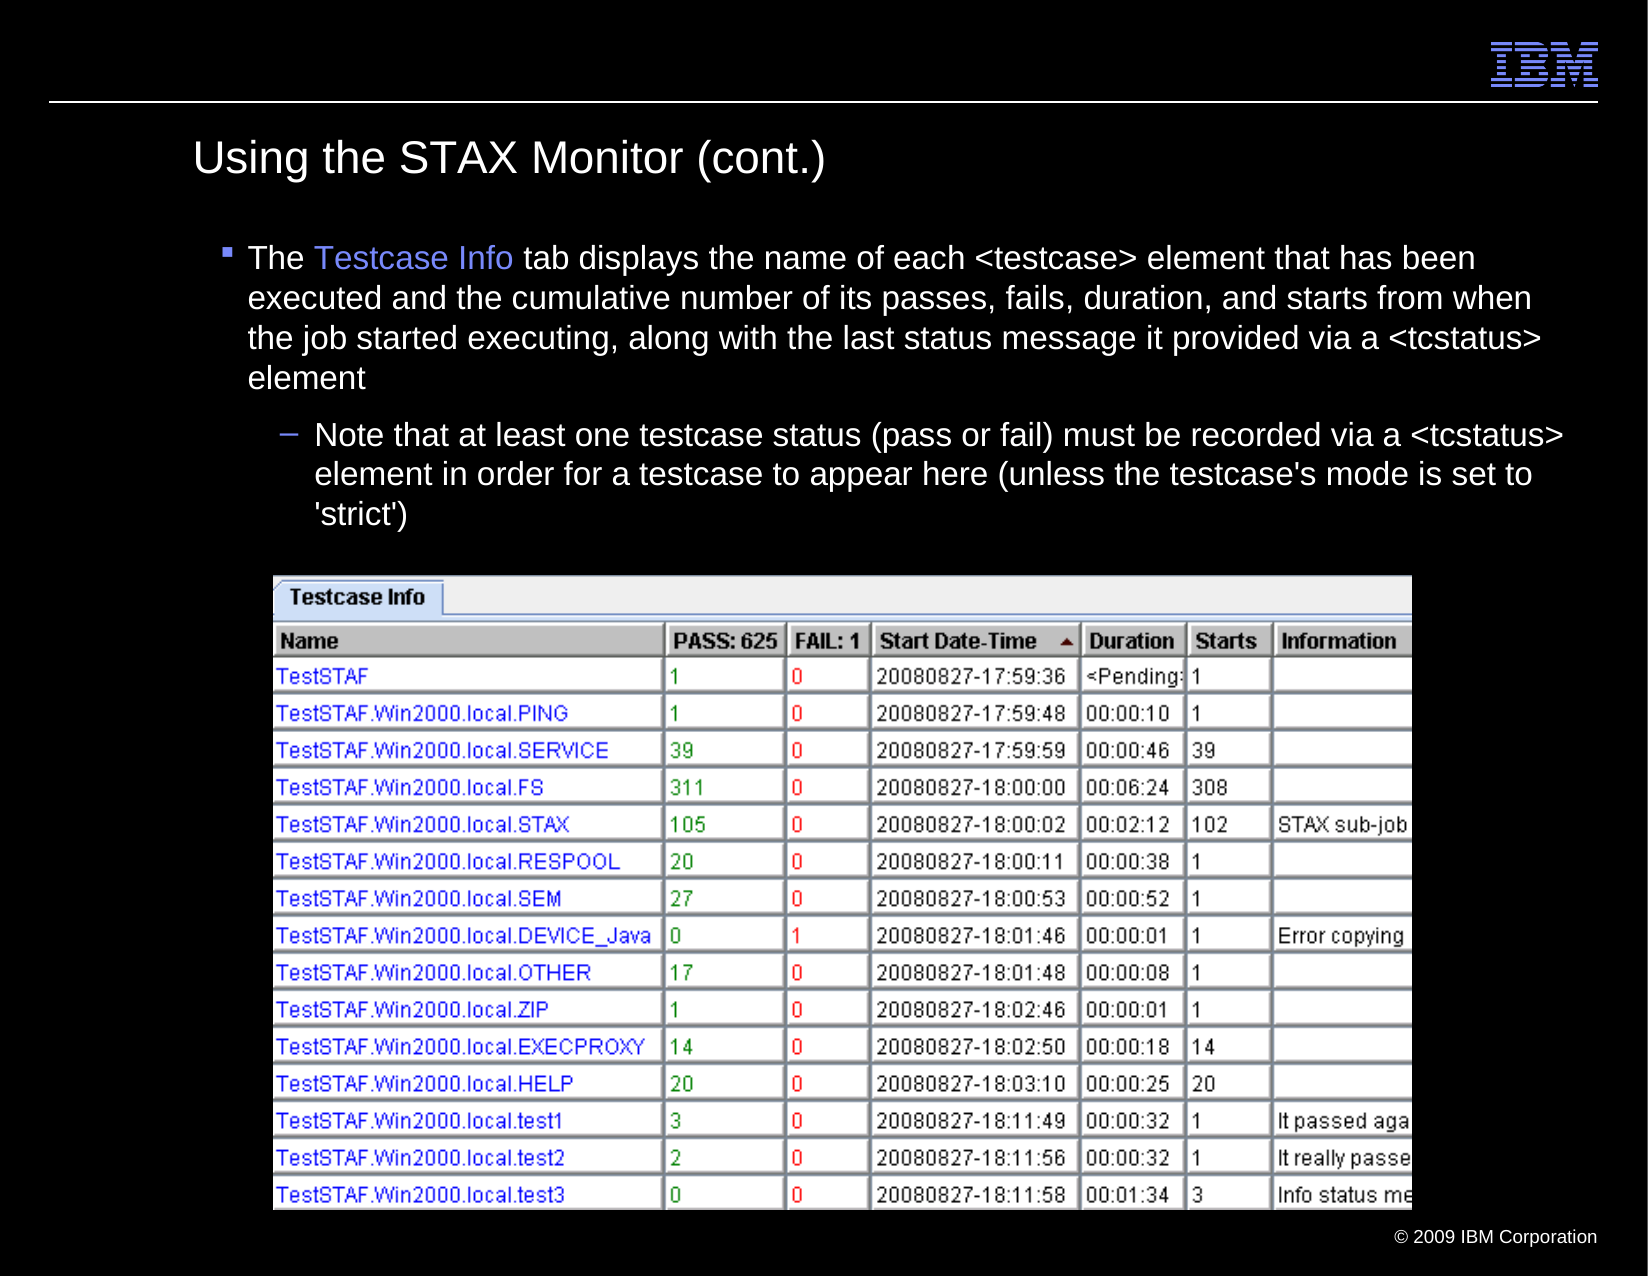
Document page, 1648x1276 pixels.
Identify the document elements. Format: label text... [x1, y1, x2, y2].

picture [273, 575, 1412, 1210]
title Using the STAX Monitor (cont.) [175, 125, 1648, 219]
text_box The Testcase Info tab displays the name of each <testcase> element that has been executed and the cumulative number of its passes, fails, duration, and starts from when the job started executing, along with the last status message it provided via a <tcstatus> element Note that at least one testcase status (pass or fail) must be recorded via a <tcstatus> element in order for a testcase to appear here (unless the testcase's mode is set to 'strict') [219, 236, 1570, 584]
picture [1491, 42, 1598, 87]
